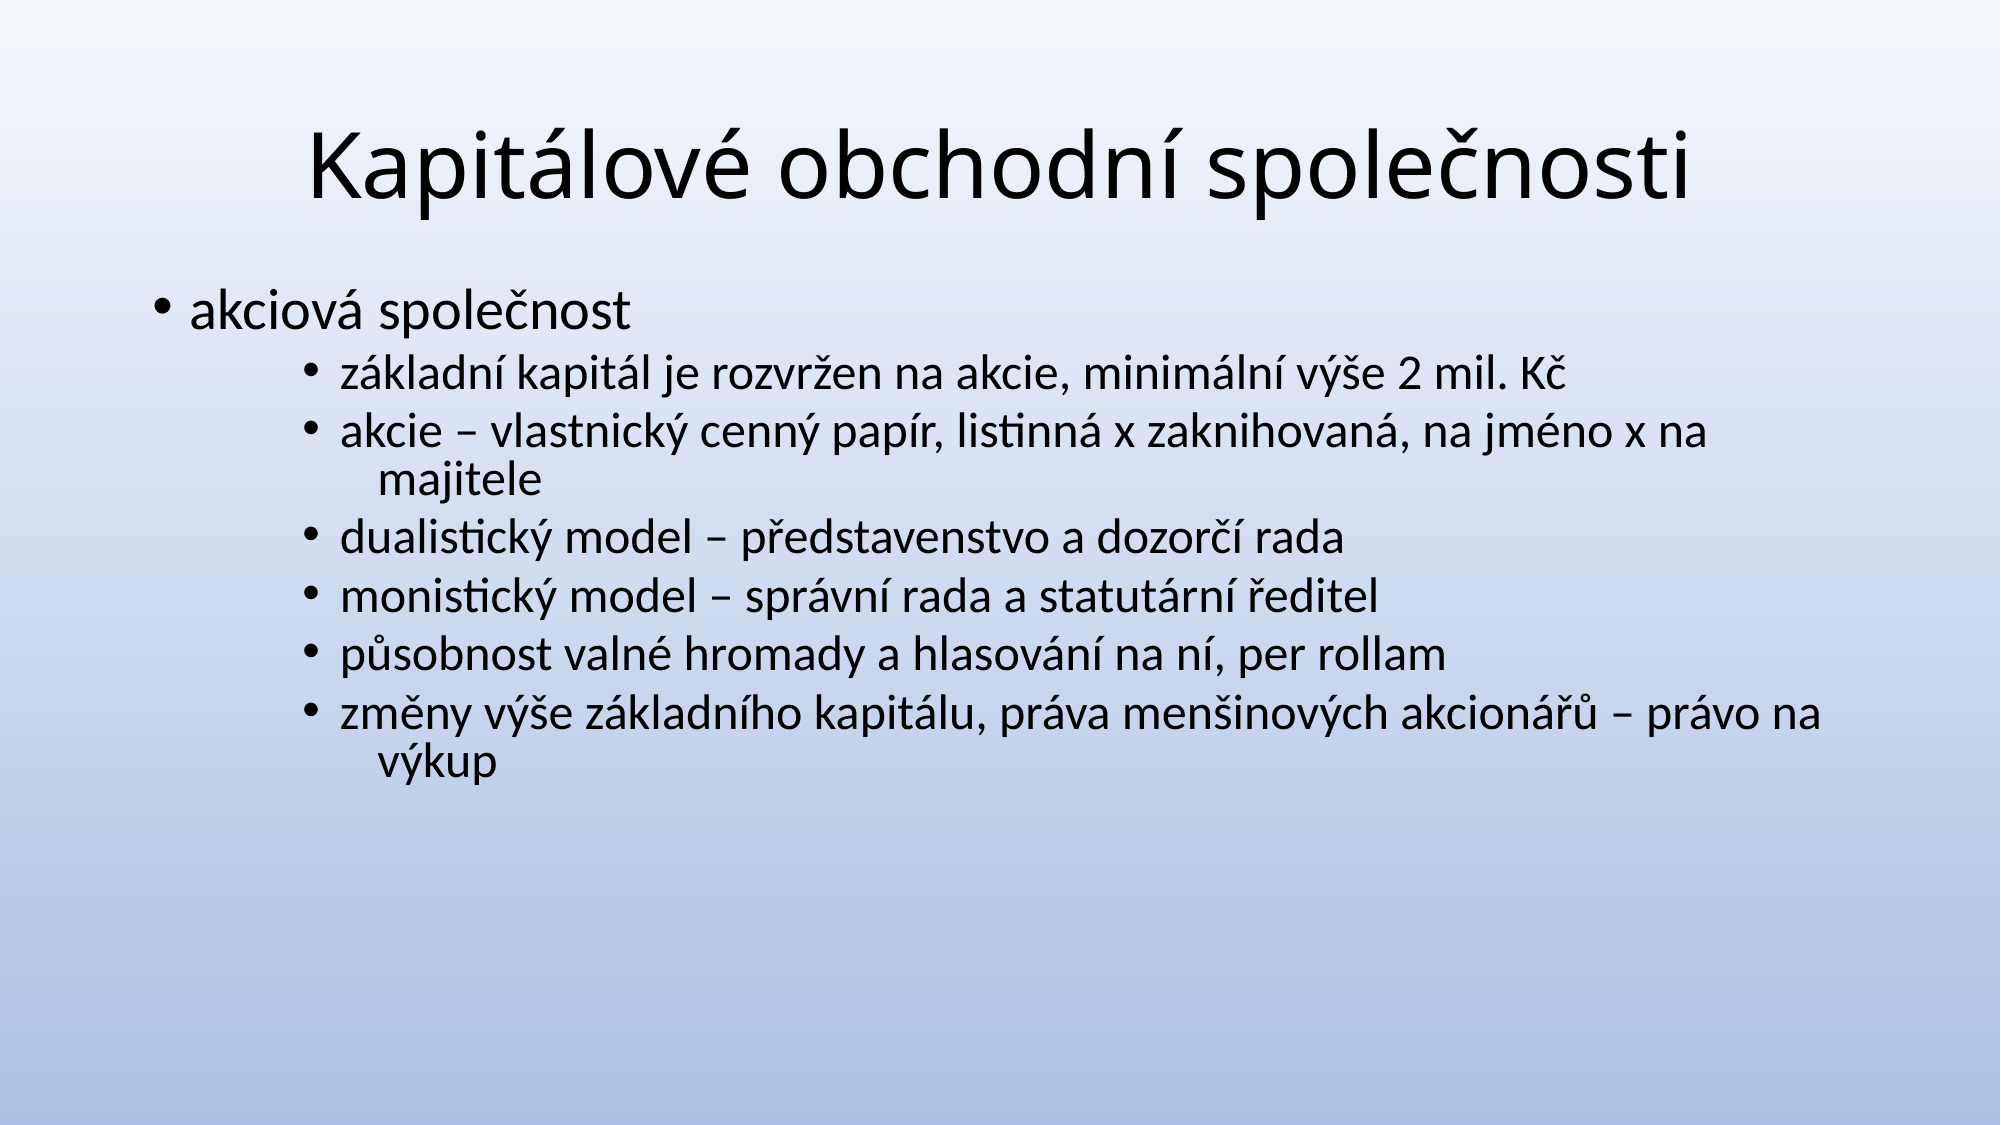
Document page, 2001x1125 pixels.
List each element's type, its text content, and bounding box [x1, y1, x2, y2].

list akciová společnost základní kapitál je rozvržen na akcie, minimální výše 2 mil. Kč akcie – vlastnický cenný papír, listinná x zaknihovaná, na jméno x na majitele dualistický model – představenstvo a dozorčí rada monistický model – správní rada a statutární ředitel působnost valné hromady a hlasování na ní, per rollam změny výše základního kapitálu, práva menšinových akcionářů – právo na výkup [137, 277, 1863, 914]
title Kapitálové obchodní společnosti [137, 59, 1863, 277]
